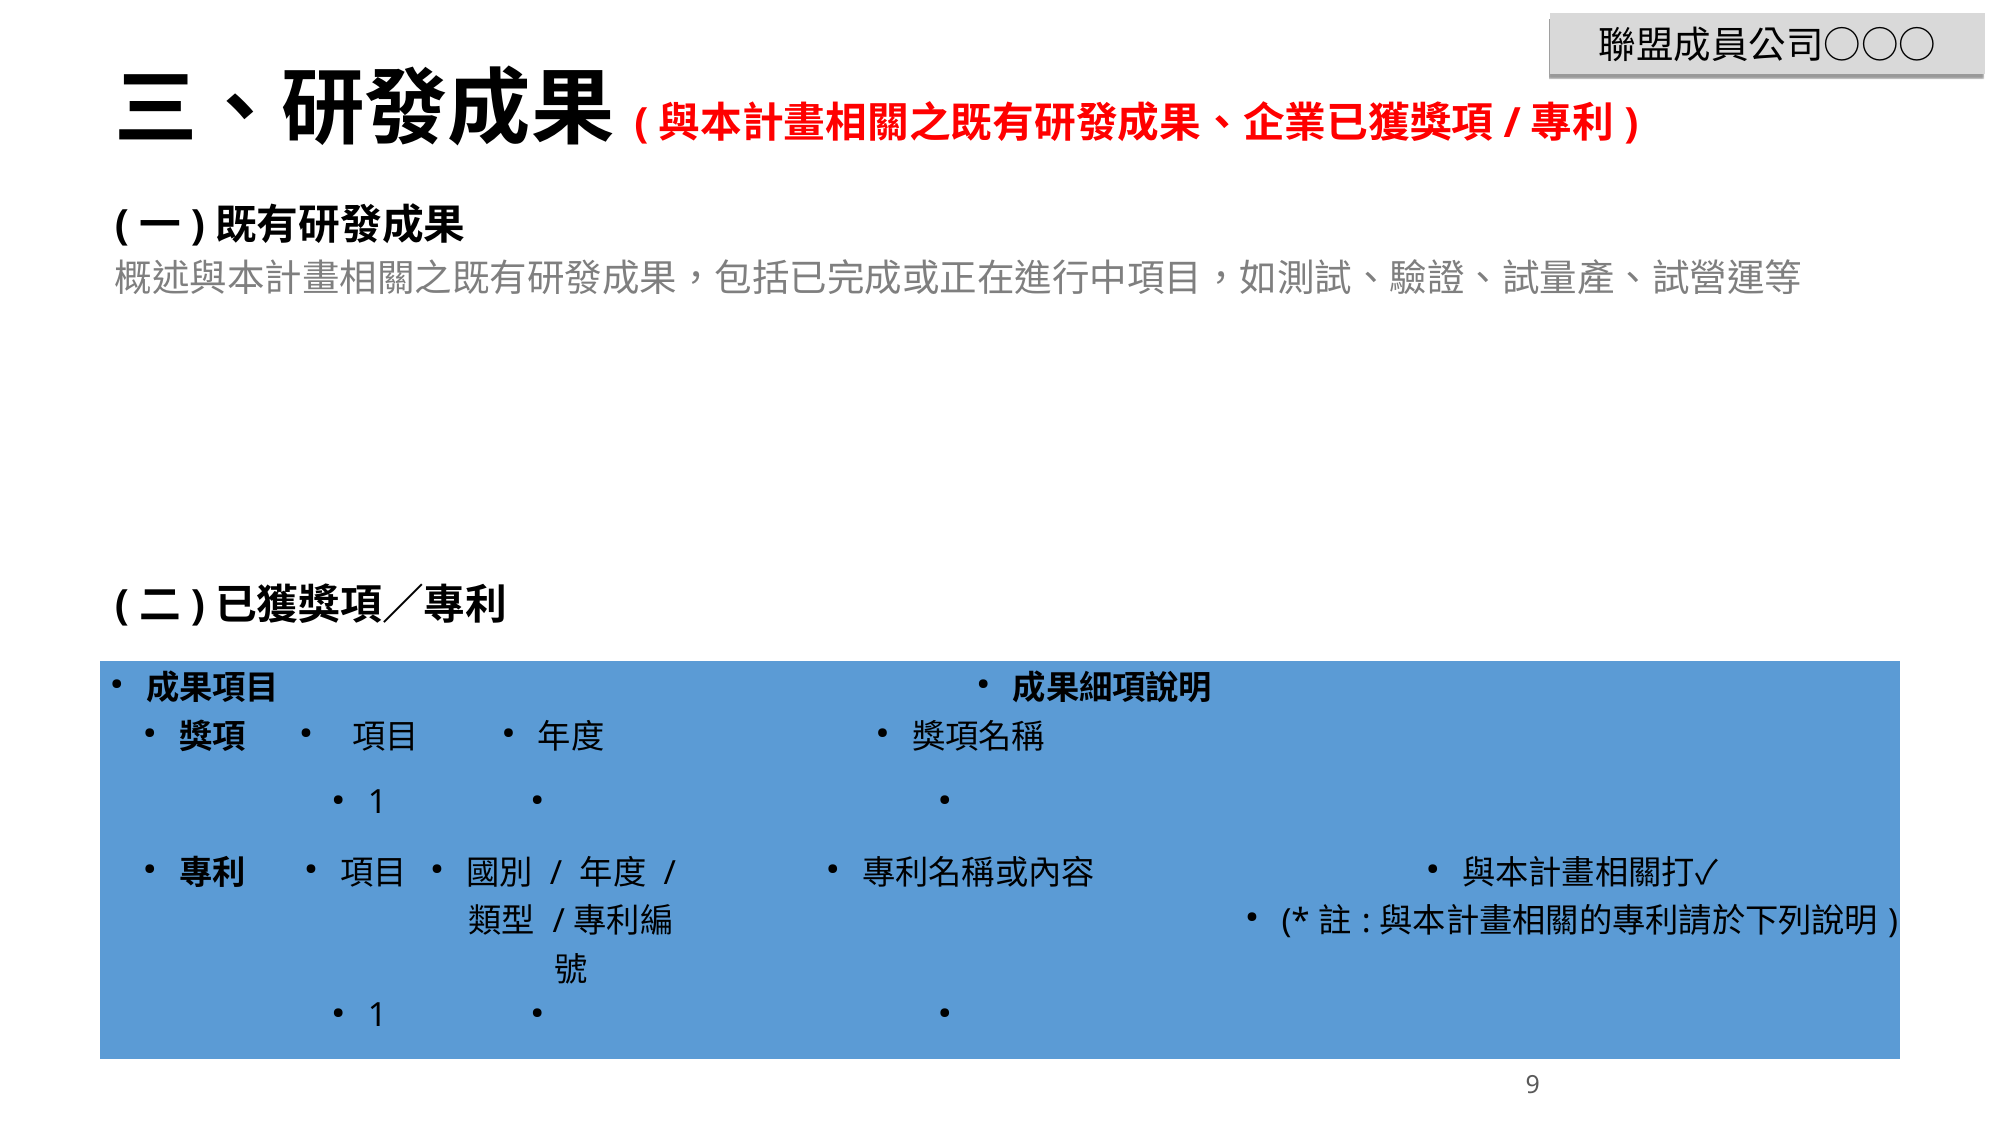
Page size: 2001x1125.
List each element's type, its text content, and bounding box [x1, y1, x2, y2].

table_cell 專利名稱或內容 [677, 846, 1244, 991]
table_cell 項目 [290, 710, 429, 778]
table_cell [1244, 778, 1900, 846]
table_cell [1244, 991, 1900, 1059]
table_header 成果項目 [100, 661, 290, 710]
table_cell [677, 991, 1244, 1059]
table_cell 項目 [290, 846, 429, 991]
table_cell 獎項 [100, 710, 290, 846]
text_box (一)既有研發成果 概述與本計畫相關之既有研發成果，包括已完成或正在進行中項目，如測試、驗證、試量產、試營運等 [99, 196, 1900, 321]
table_header 成果細項說明 [290, 661, 1900, 710]
text_box (二)已獲獎項／專利 [99, 576, 1900, 651]
table_cell [1244, 710, 1900, 778]
table_cell 國別 / 年度 / 類型 /專利編號 [429, 846, 677, 991]
text_box 聯盟成員公司○○○ [1550, 13, 1985, 74]
table_cell 1 [290, 991, 429, 1059]
table_cell 與本計畫相關打✓ (*註:與本計畫相關的專利請於下列說明) [1244, 846, 1900, 991]
table_cell 1 [290, 778, 429, 846]
title 三、研發成果(與本計畫相關之既有研發成果、企業已獲獎項/專利) [99, 56, 1900, 166]
text_box 9 [1510, 1061, 1961, 1097]
table_cell 獎項名稱 [677, 710, 1244, 778]
table_cell 專利 [100, 846, 290, 1059]
table_cell [429, 778, 677, 846]
table_cell [429, 991, 677, 1059]
table_cell [677, 778, 1244, 846]
table_cell 年度 [429, 710, 677, 778]
